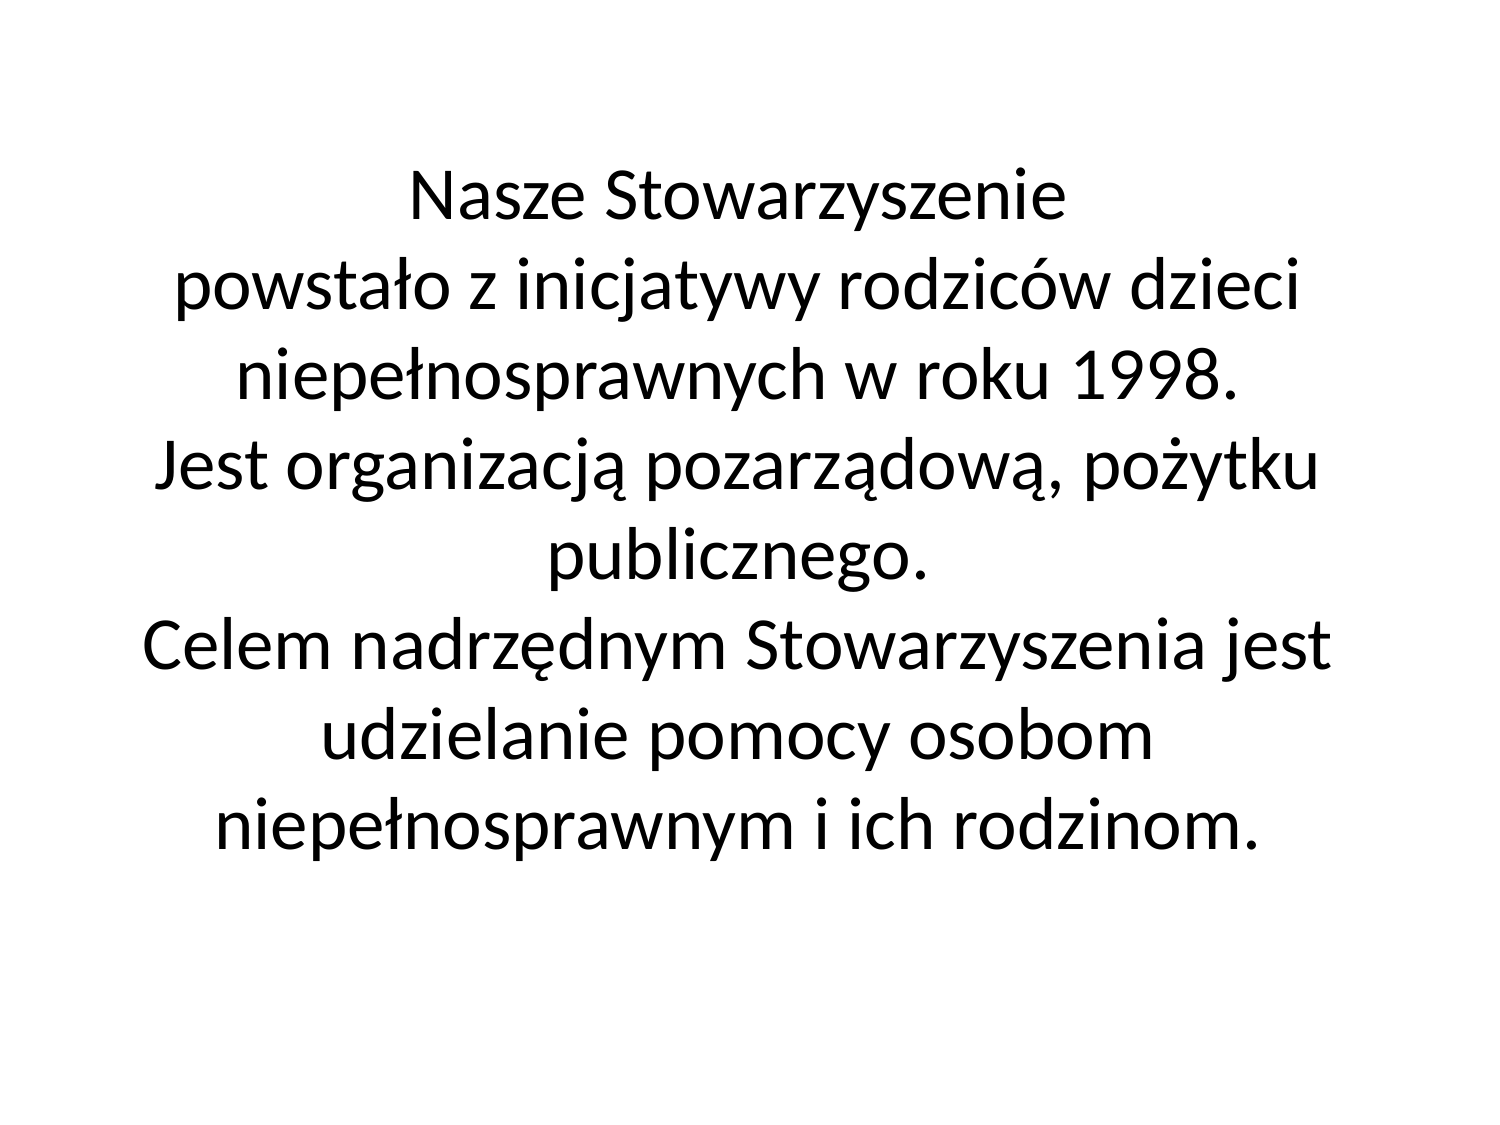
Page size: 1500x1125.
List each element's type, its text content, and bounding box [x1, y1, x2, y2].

subtitle Nasze Stowarzyszenie powstało z inicjatywy rodziców dzieci niepełnosprawnych w roku 1998. Jest organizacją pozarządową, pożytku publicznego. Celem nadrzędnym Stowarzyszenia jest udzielanie pomocy osobom niepełnosprawnym i ich rodzinom. [41, 137, 1436, 976]
